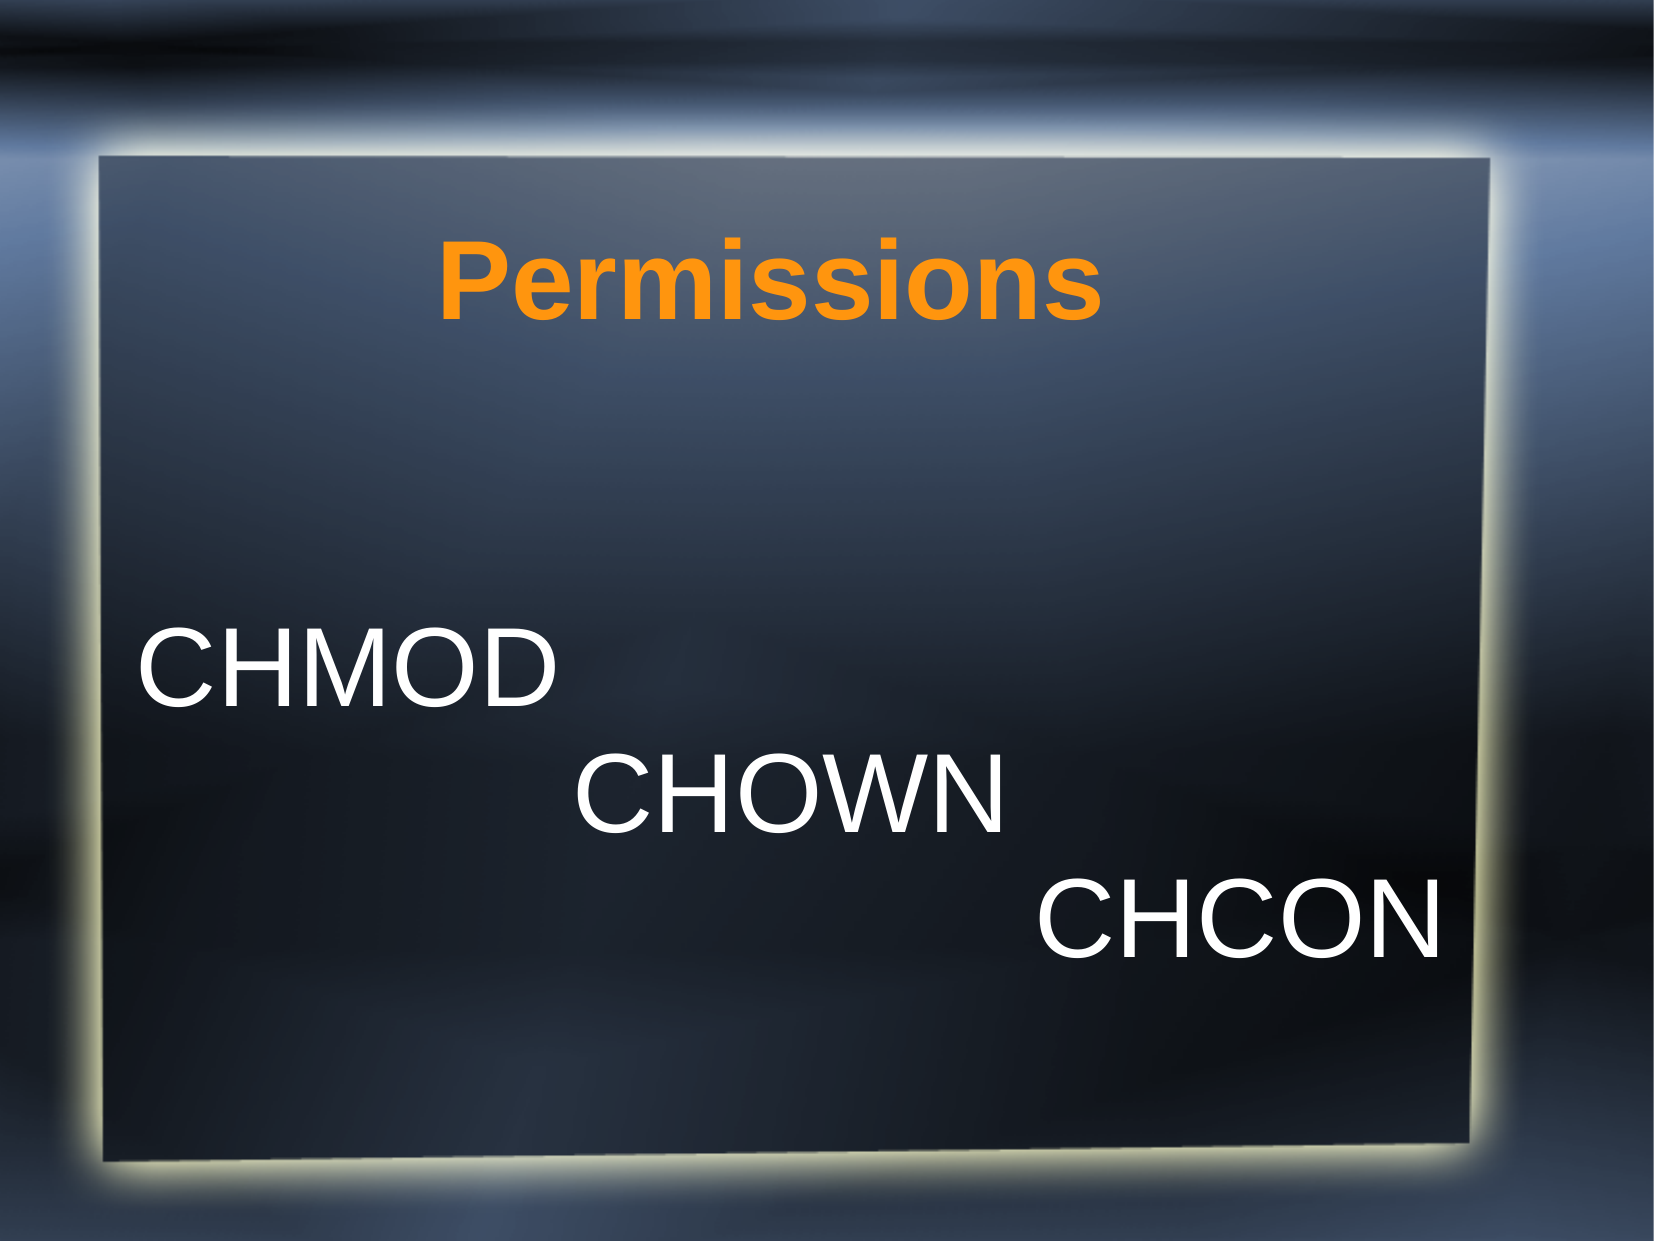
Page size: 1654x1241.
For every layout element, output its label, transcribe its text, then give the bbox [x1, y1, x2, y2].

title Permissions [124, 184, 1418, 377]
picture [0, 0, 1654, 1241]
subtitle CHMOD CHOWN CHCON [135, 479, 1447, 1107]
